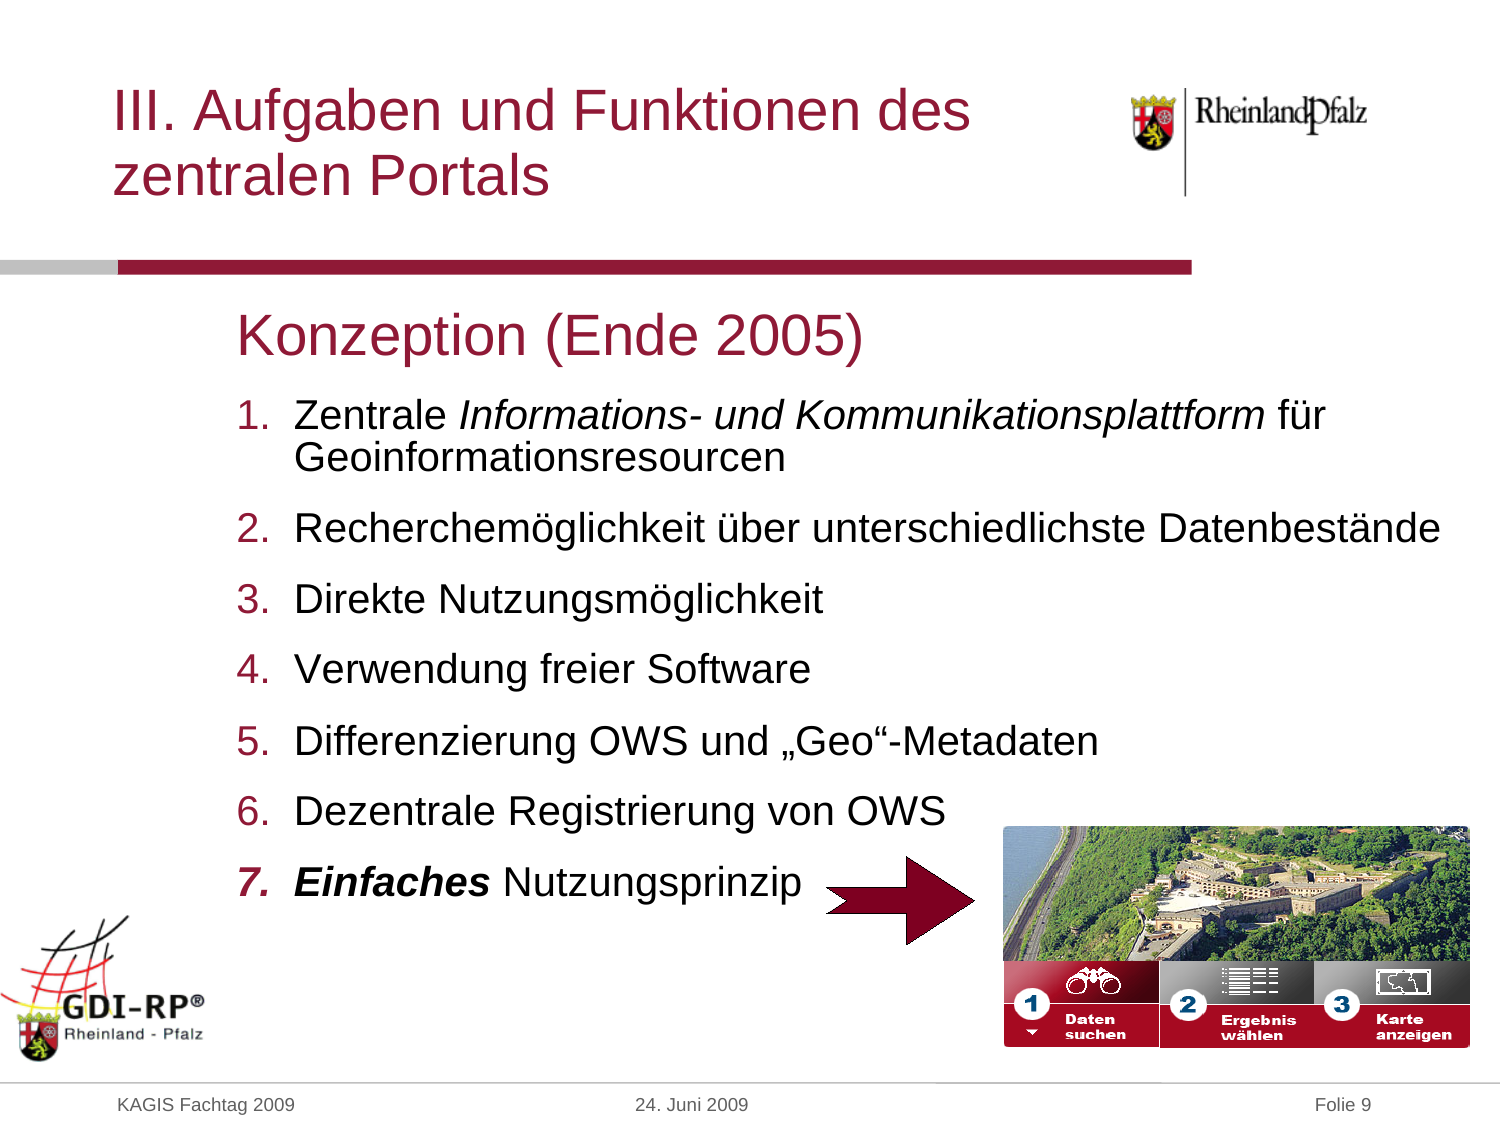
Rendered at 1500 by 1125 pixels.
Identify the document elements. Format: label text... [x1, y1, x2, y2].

picture [1131, 88, 1447, 198]
list Konzeption (Ende 2005) Zentrale Informations- und Kommunikationsplattform für Geoinformationsresourcen Recherchemöglichkeit über unterschiedlichste Datenbestände Direkte Nutzungsmöglichkeit Verwendung freier Software Differenzierung OWS und „Geo“-Metadaten Dezentrale Registrierung von OWS Einfaches Nutzungsprinzip [236, 308, 1500, 1125]
picture [1003, 826, 1470, 1048]
picture [0, 915, 207, 1063]
title III. Aufgaben und Funktionen des zentralen Portals [112, 63, 1071, 224]
text_box [826, 856, 975, 945]
